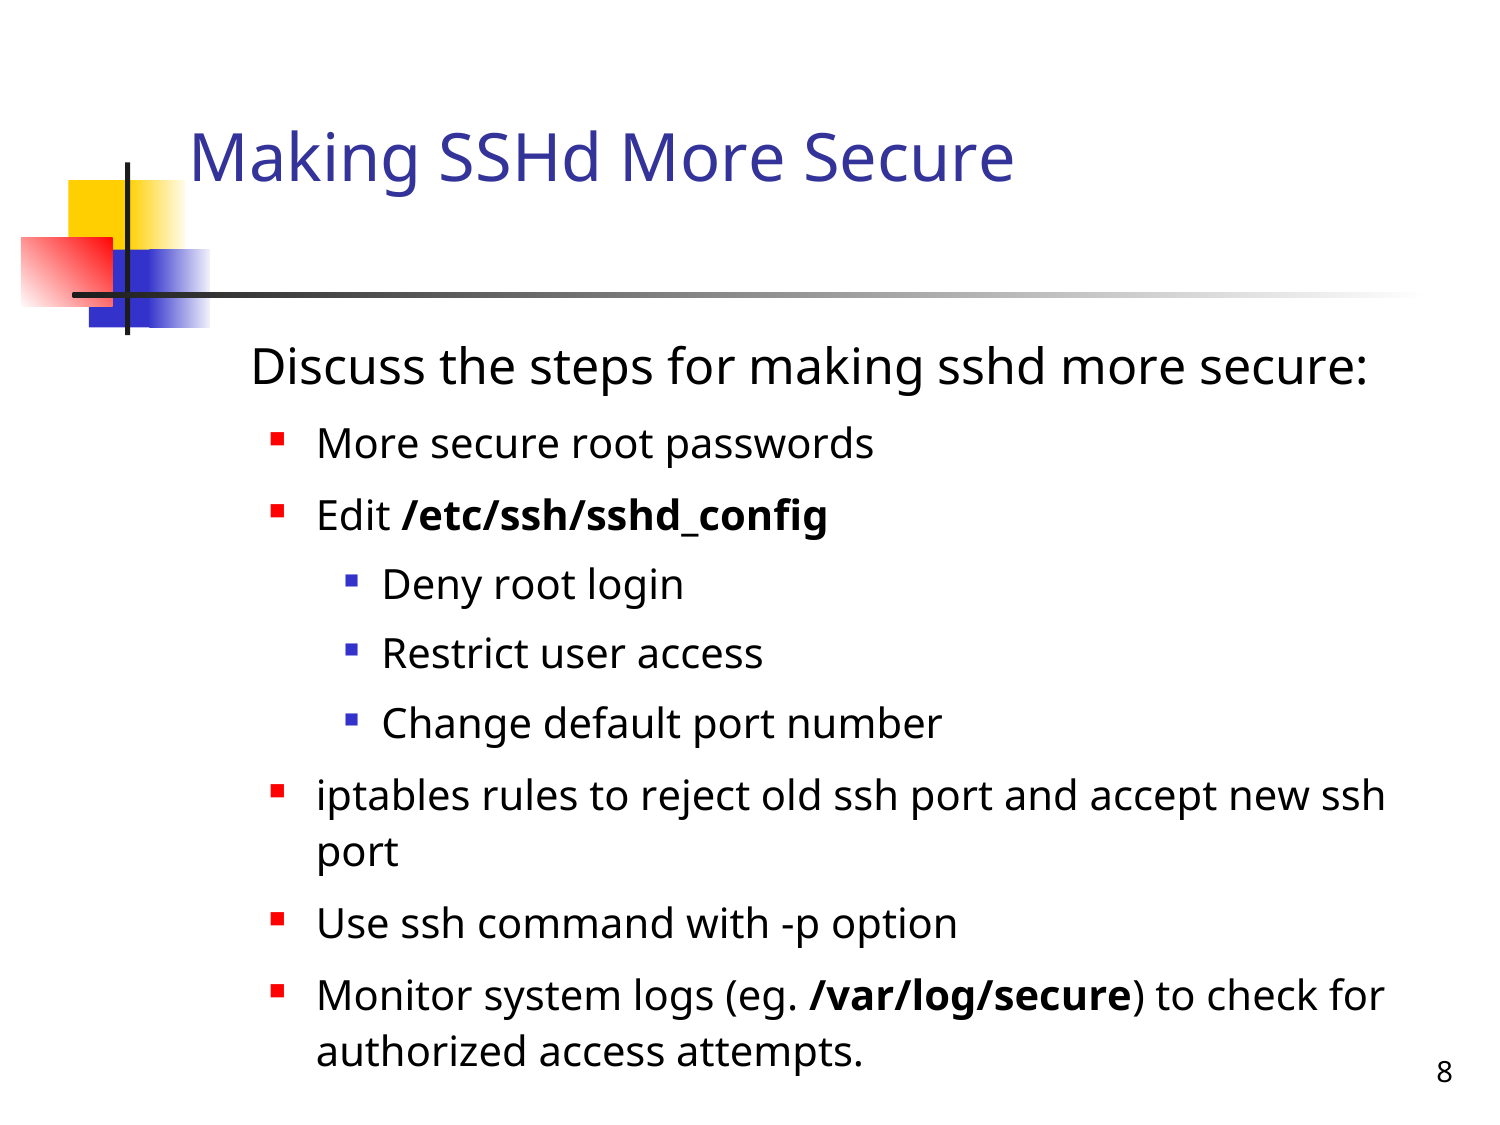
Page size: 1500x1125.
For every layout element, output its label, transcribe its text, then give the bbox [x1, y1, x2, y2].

list Discuss the steps for making sshd more secure: More secure root passwords Edit /etc/ssh/sshd_config Deny root login Restrict user access Change default port number iptables rules to reject old ssh port and accept new ssh port Use ssh command with -p option Monitor system logs (eg. /var/log/secure) to check for authorized access attempts. [193, 331, 1469, 1059]
title Making SSHd More Secure [188, 42, 1468, 268]
